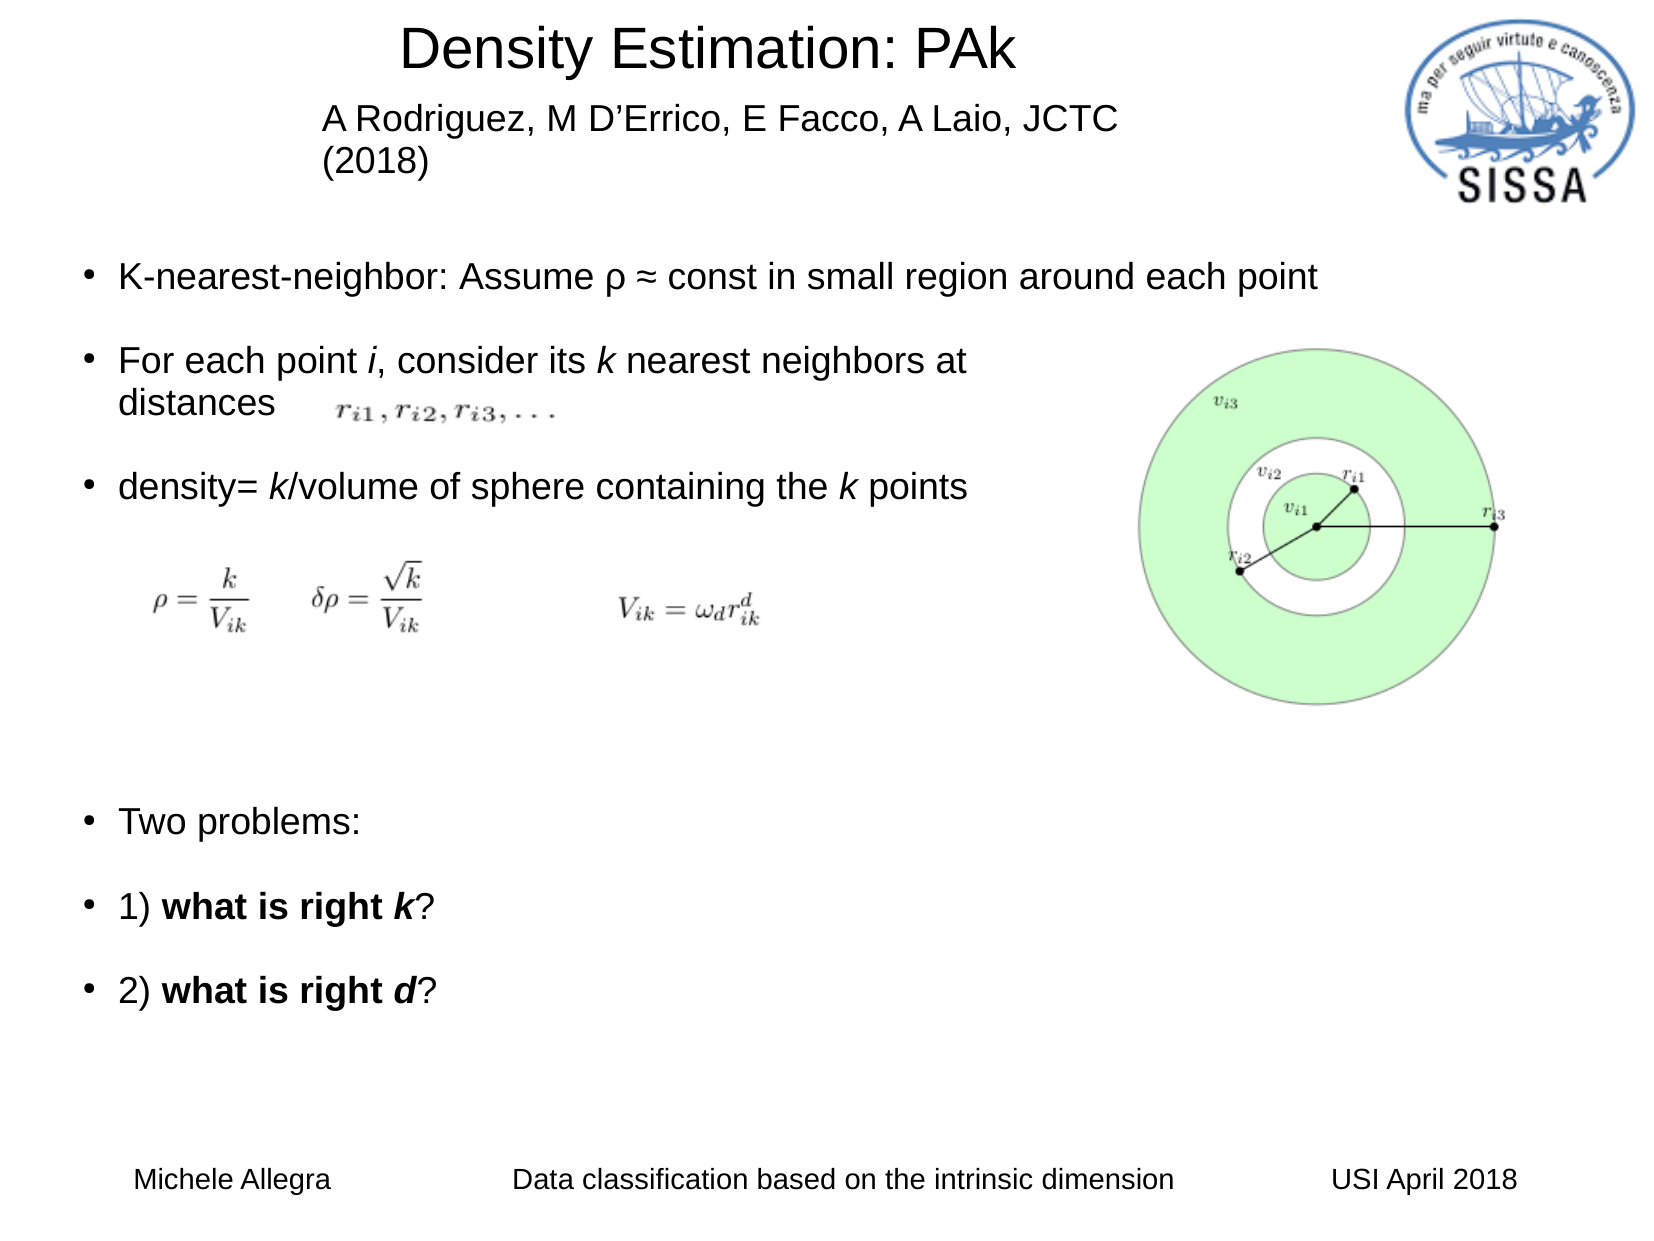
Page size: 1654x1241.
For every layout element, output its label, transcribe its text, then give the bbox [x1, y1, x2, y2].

subtitle K-nearest-neighbor: Assume ρ ≈ const in small region around each point For each point i, consider its k nearest neighbors at distances density= k/volume of sphere containing the k points Two problems: 1) what is right k? 2) what is right d? [82, 150, 1571, 1141]
text_box A Rodriguez, M D’Errico, E Facco, A Laio, JCTC (2018) [307, 90, 1241, 190]
picture [1057, 305, 1562, 753]
title Michele Allegra Data classification based on the intrinsic dimension USI April 2018 [82, 1141, 1571, 1217]
picture [1391, 16, 1652, 207]
title Density Estimation: PAk [82, 0, 1335, 100]
picture [112, 555, 451, 645]
picture [605, 569, 784, 652]
picture [312, 384, 573, 444]
